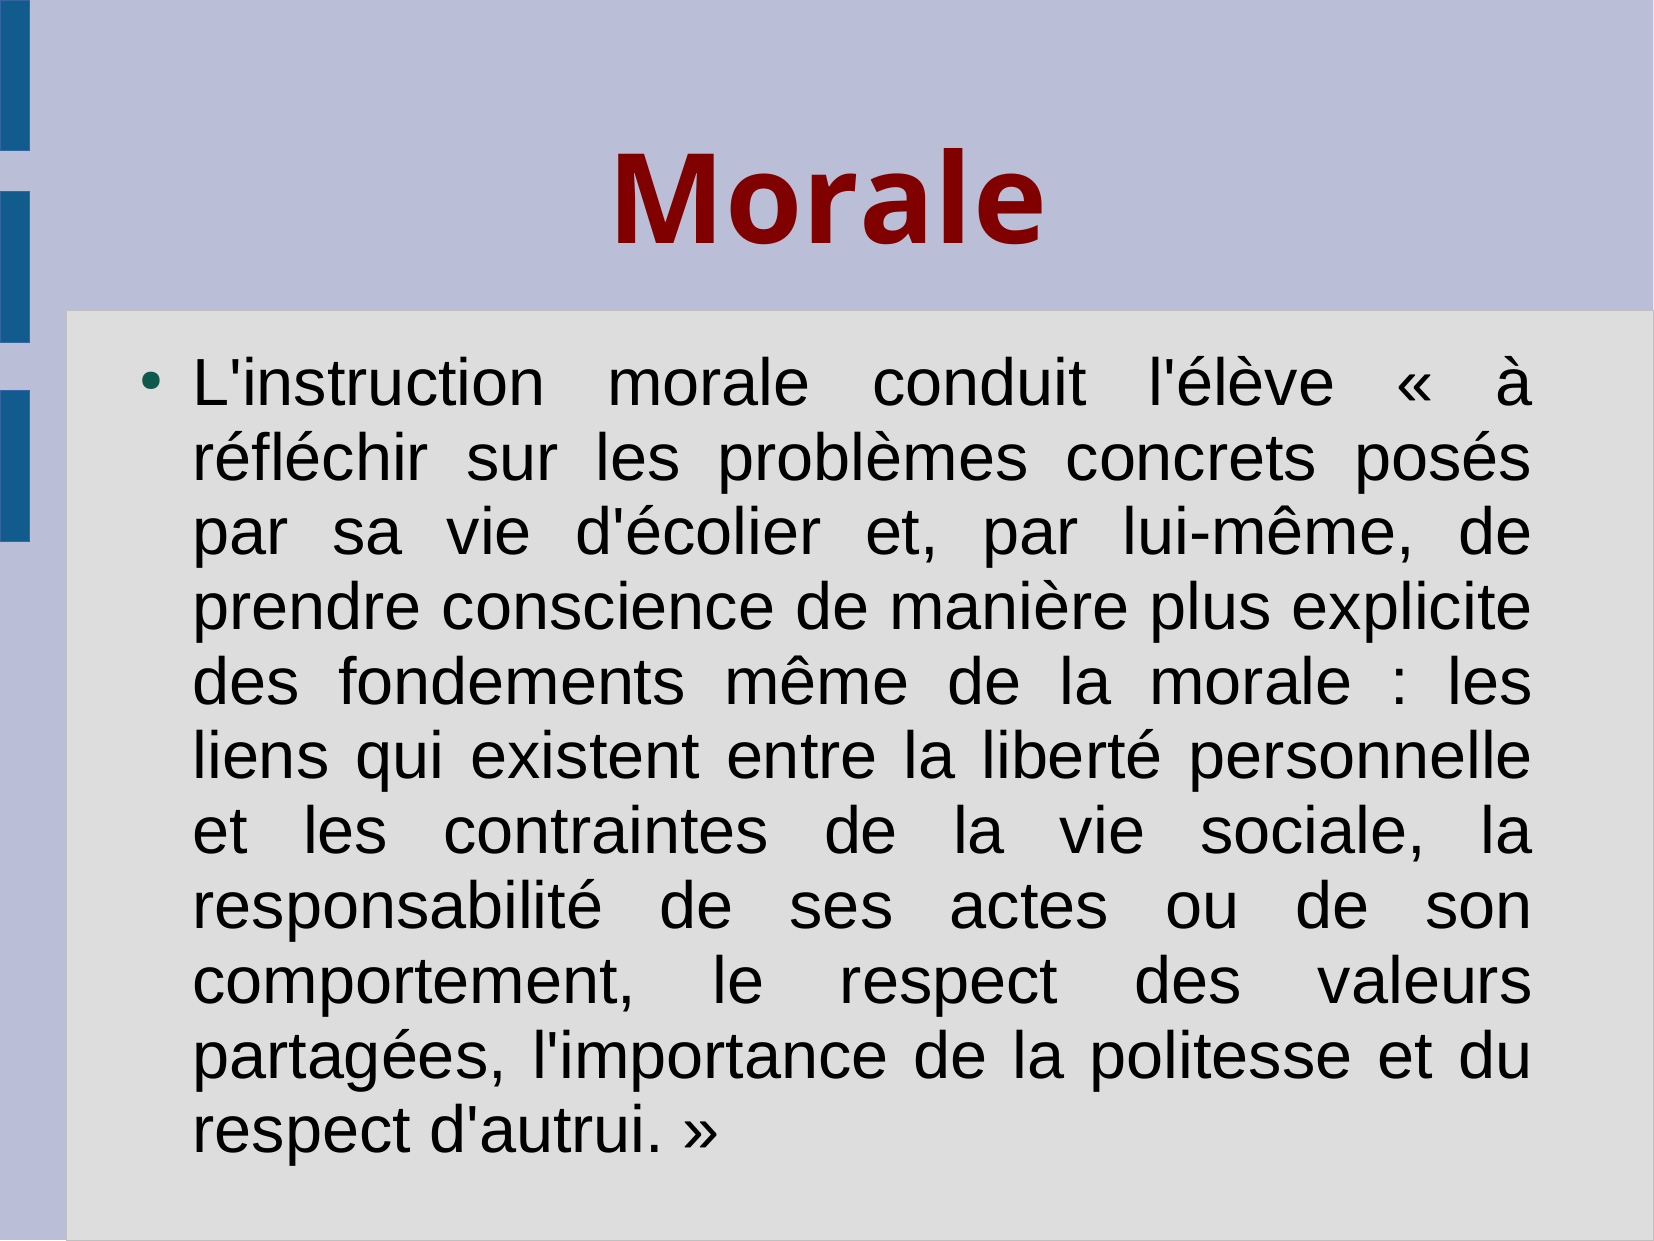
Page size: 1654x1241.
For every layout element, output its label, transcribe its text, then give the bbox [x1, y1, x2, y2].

list L'instruction morale conduit l'élève « à réfléchir sur les problèmes concrets posés par sa vie d'écolier et, par lui-même, de prendre conscience de manière plus explicite des fondements même de la morale : les liens qui existent entre la liberté personnelle et les contraintes de la vie sociale, la responsabilité de ses actes ou de son comportement, le respect des valeurs partagées, l'importance de la politesse et du respect d'autrui. » [121, 344, 1534, 1168]
title Morale [121, 91, 1534, 299]
